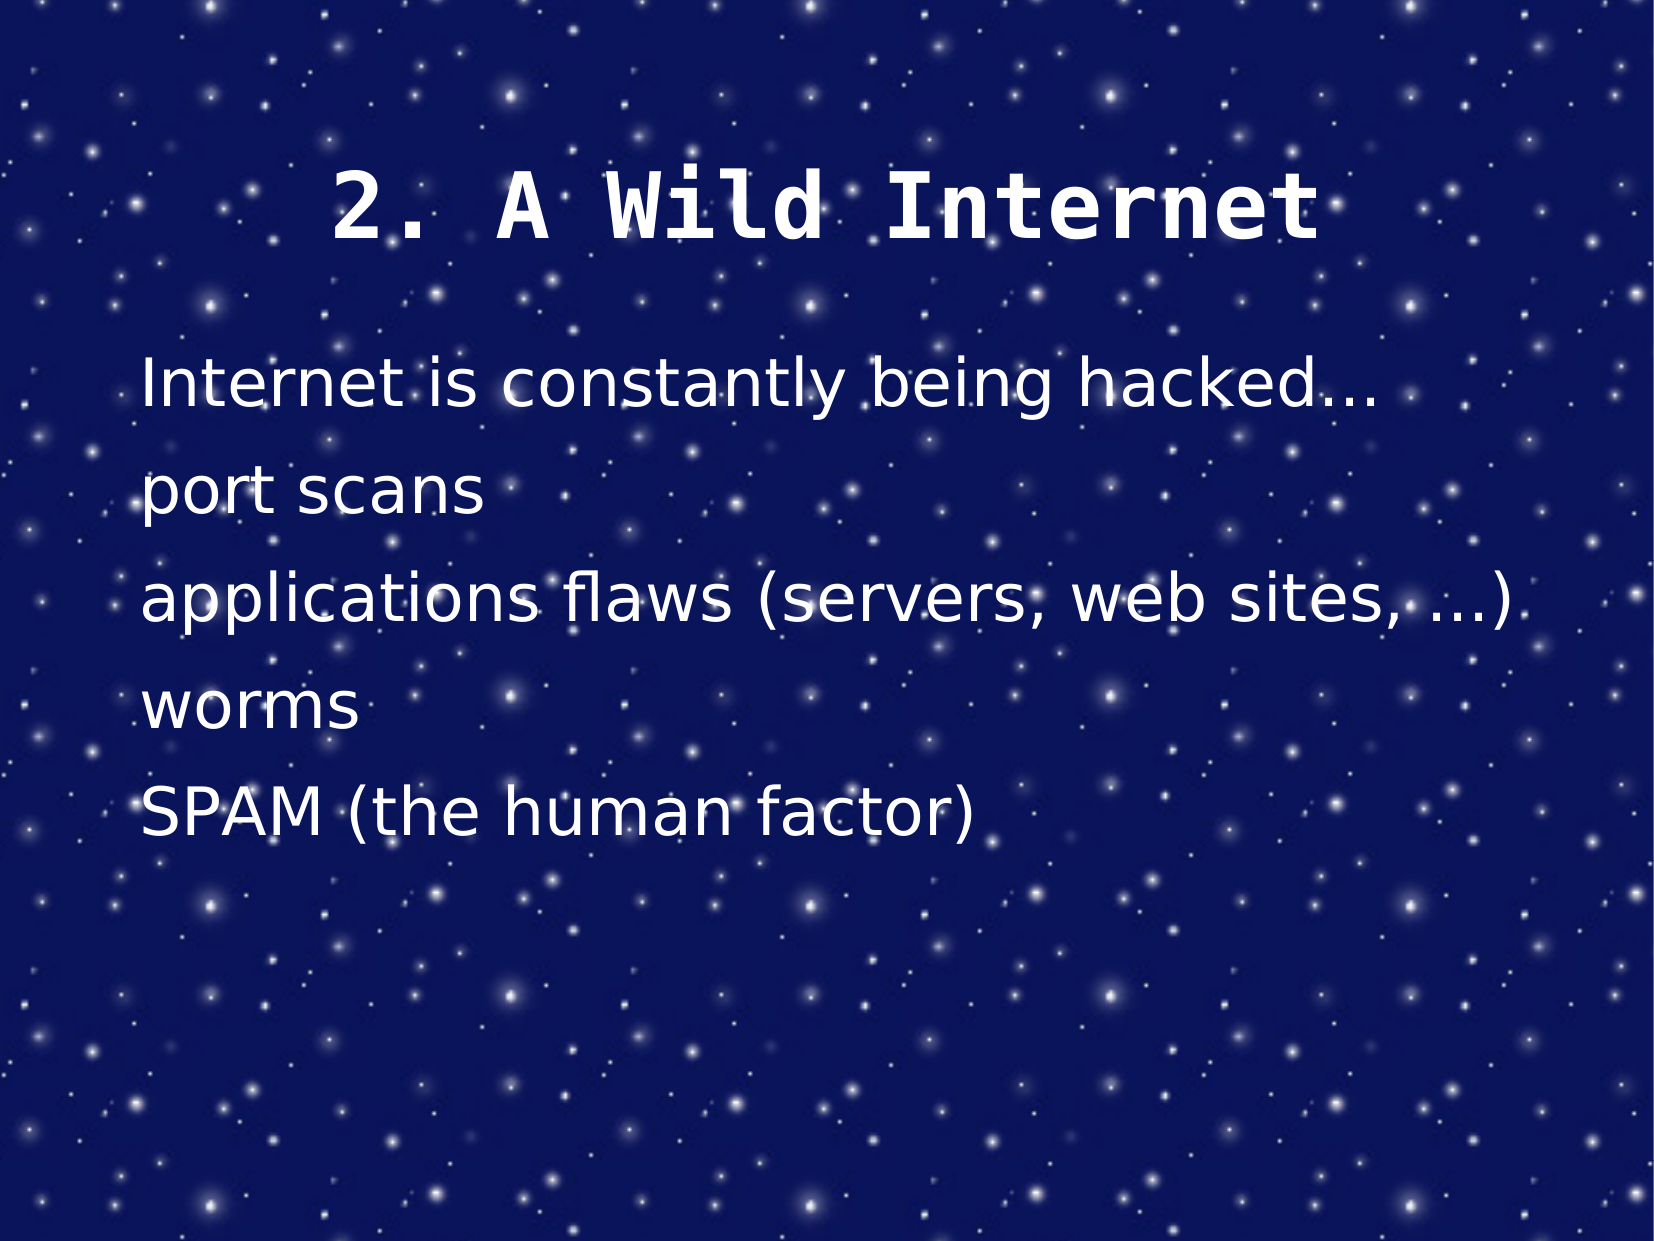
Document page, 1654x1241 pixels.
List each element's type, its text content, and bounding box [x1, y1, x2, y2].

picture [0, 0, 1654, 1241]
title 2. A Wild Internet [121, 102, 1534, 310]
list Internet is constantly being hacked... port scans applications flaws (servers, web sites, ...) worms SPAM (the human factor) [121, 344, 1534, 1127]
